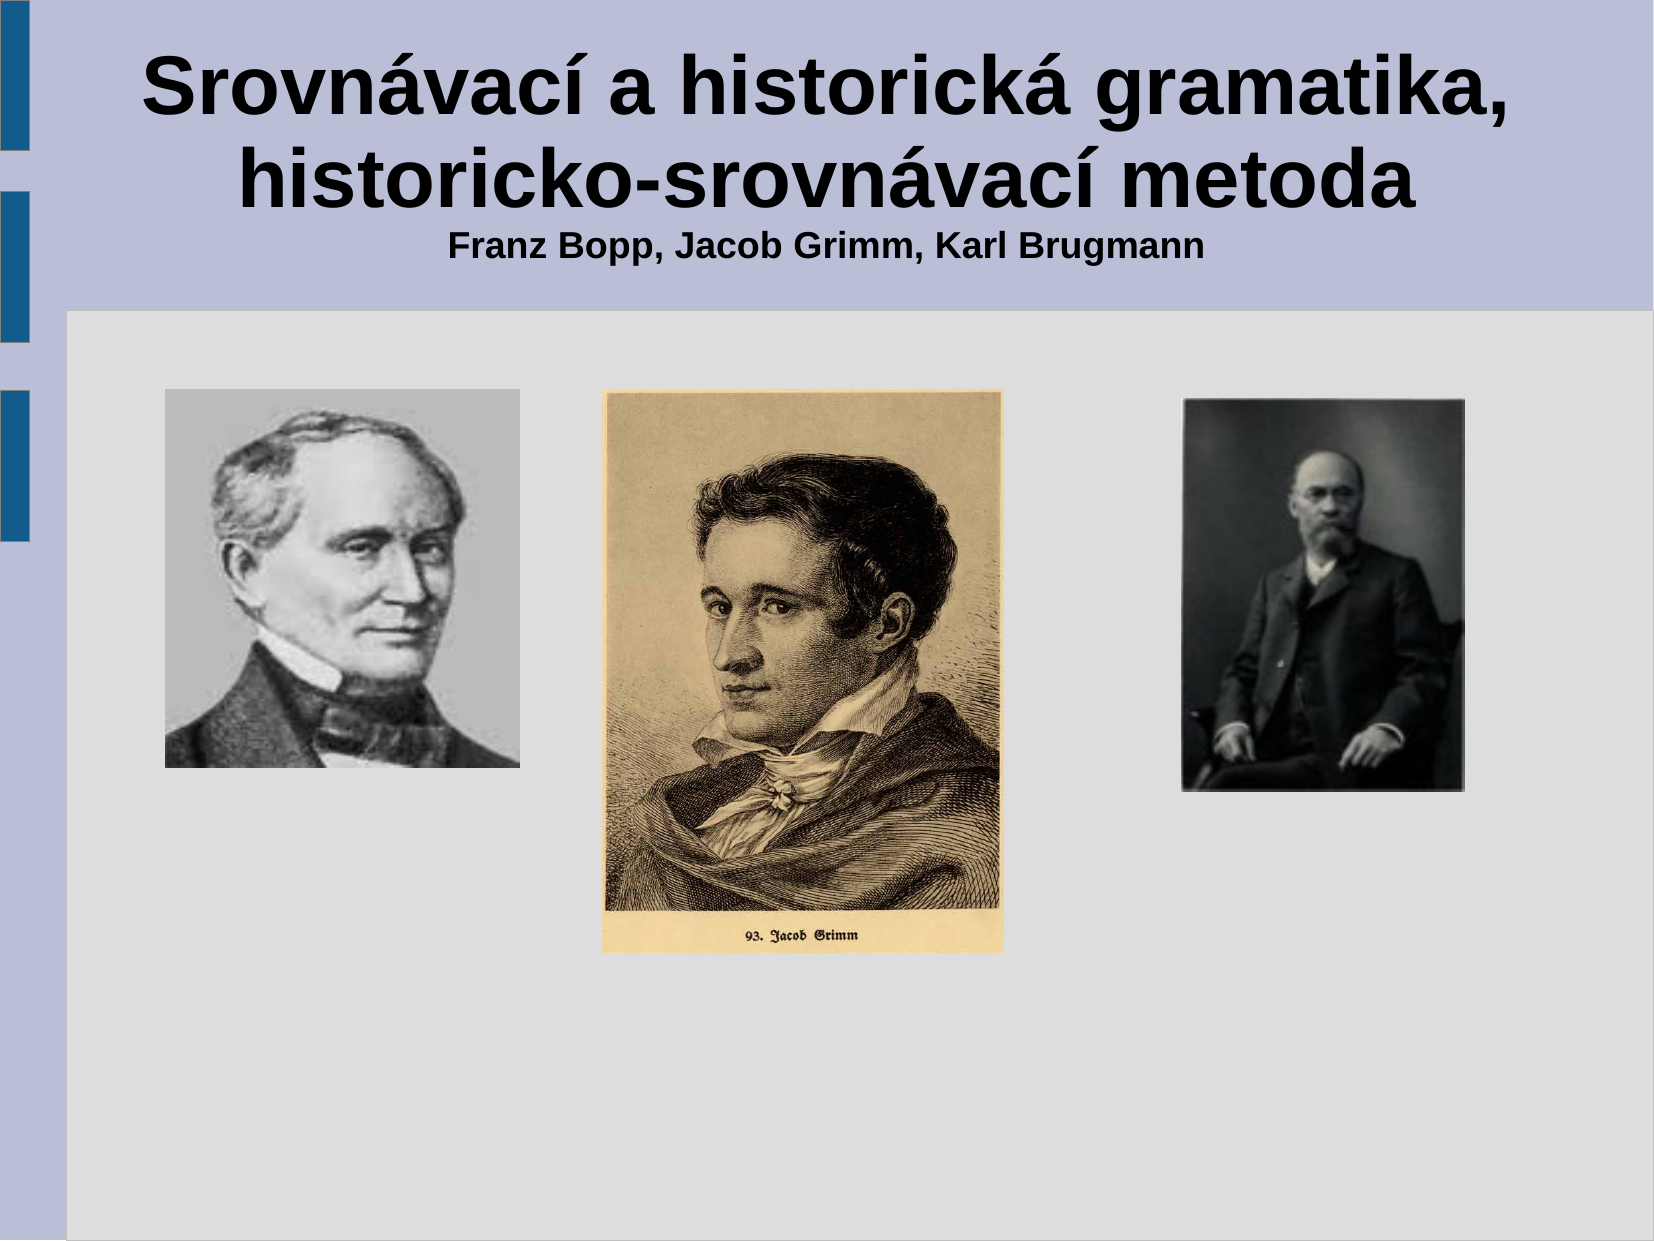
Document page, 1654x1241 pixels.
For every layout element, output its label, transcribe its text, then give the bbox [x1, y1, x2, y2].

picture [165, 389, 520, 768]
title Srovnávací a historická gramatika, historicko-srovnávací metoda Franz Bopp, Jacob Grimm, Karl Brugmann [82, 38, 1571, 268]
subtitle [121, 344, 1534, 1127]
picture [602, 389, 1004, 953]
picture [1181, 398, 1465, 792]
